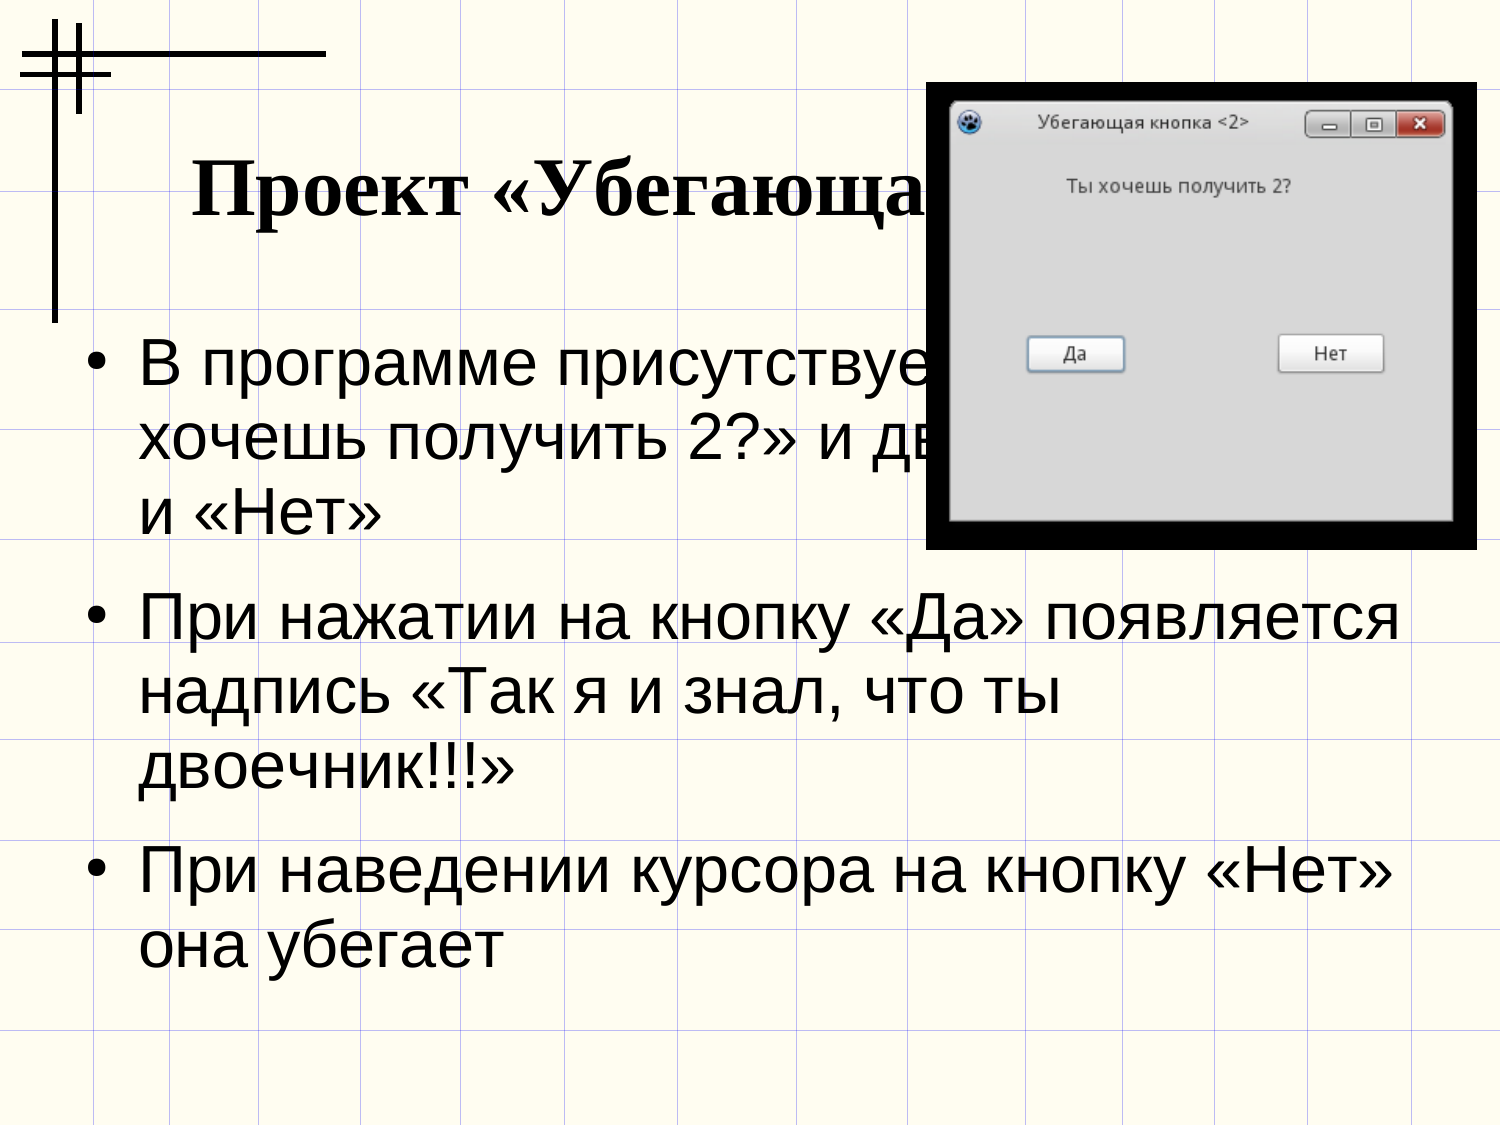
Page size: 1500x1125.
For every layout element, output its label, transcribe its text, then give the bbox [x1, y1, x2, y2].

title Проект «Убегающая кнопка» [110, 93, 926, 282]
list В программе присутствует вопрос: «Ты хочешь получить 2?» и две кнопки: «Да» и «Нет» При нажатии на кнопку «Да» появляется надпись «Так я и знал, что ты двоечник!!!» При наведении курсора на кнопку «Нет» она убегает [67, 324, 1418, 978]
picture [926, 82, 1477, 550]
